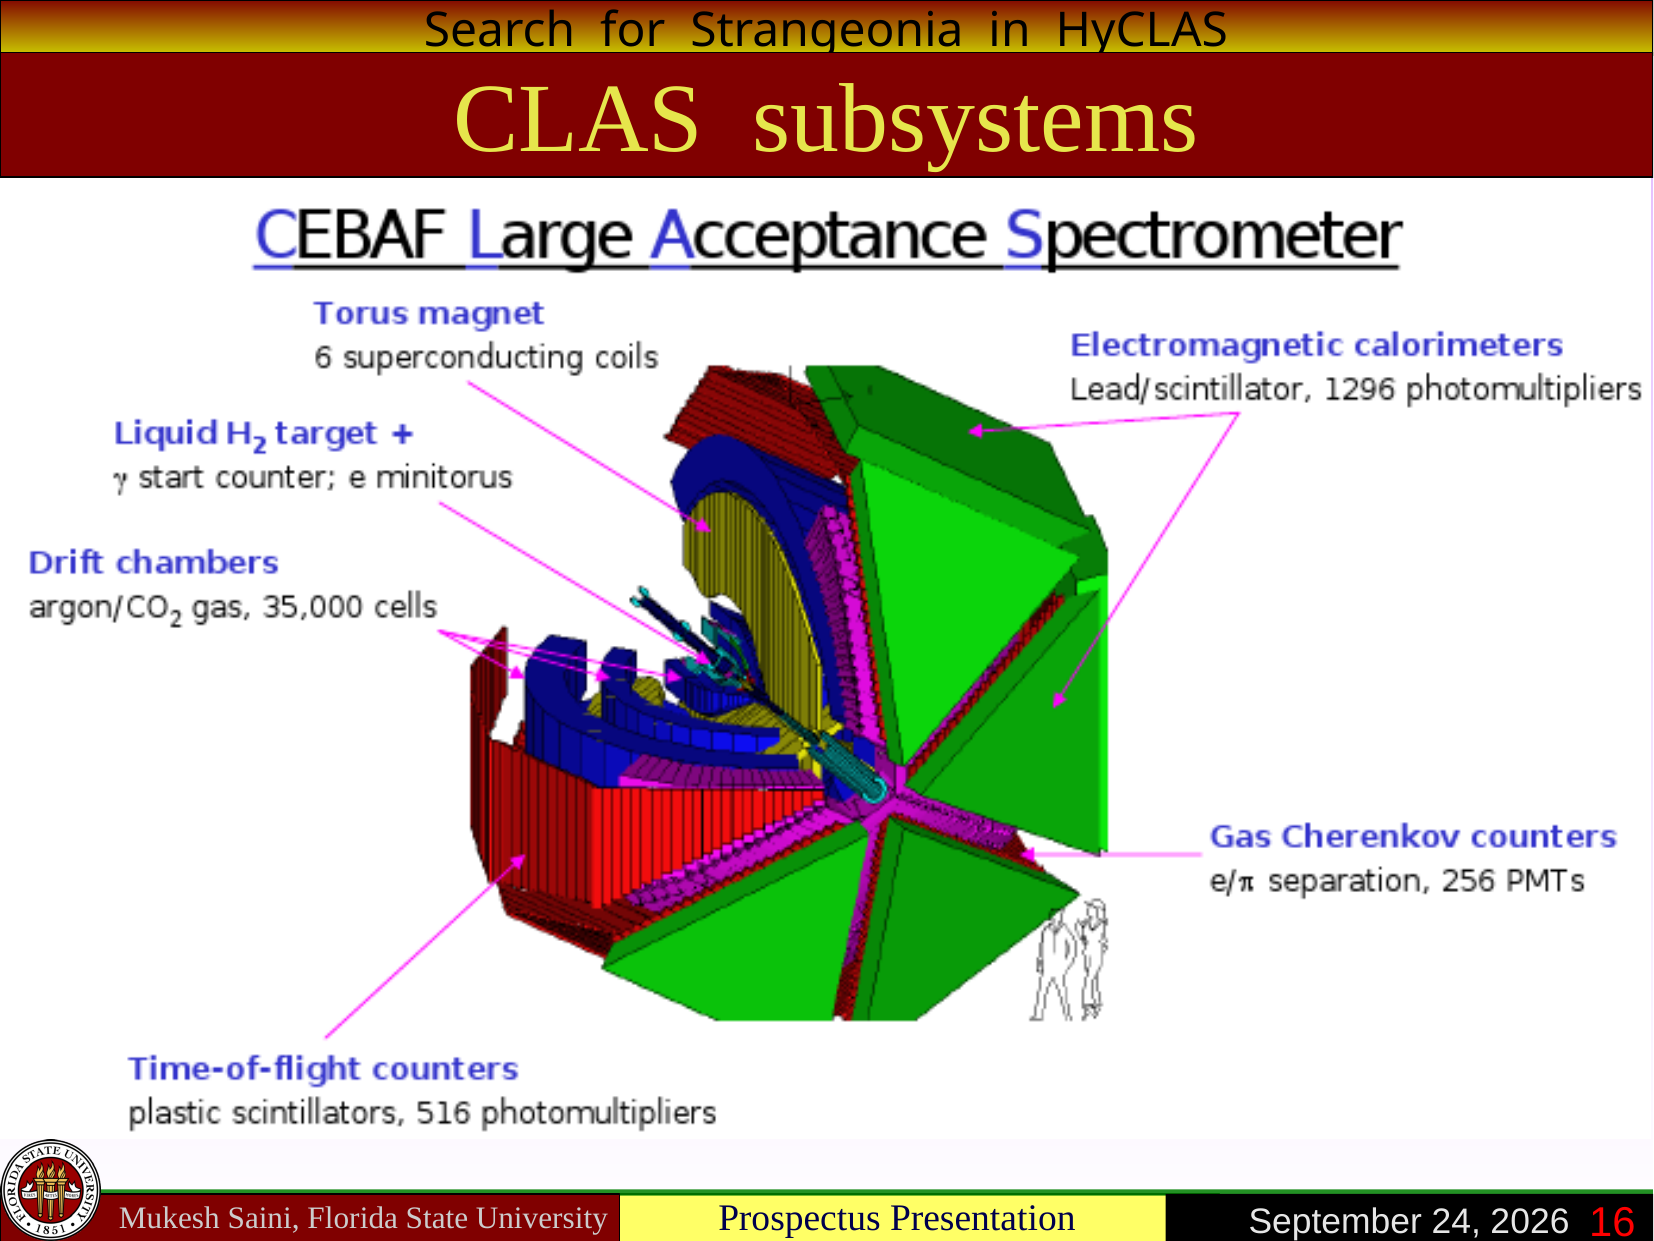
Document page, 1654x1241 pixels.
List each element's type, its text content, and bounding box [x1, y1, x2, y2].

text_box CLAS subsystems [438, 56, 1215, 178]
picture [0, 178, 1651, 1241]
